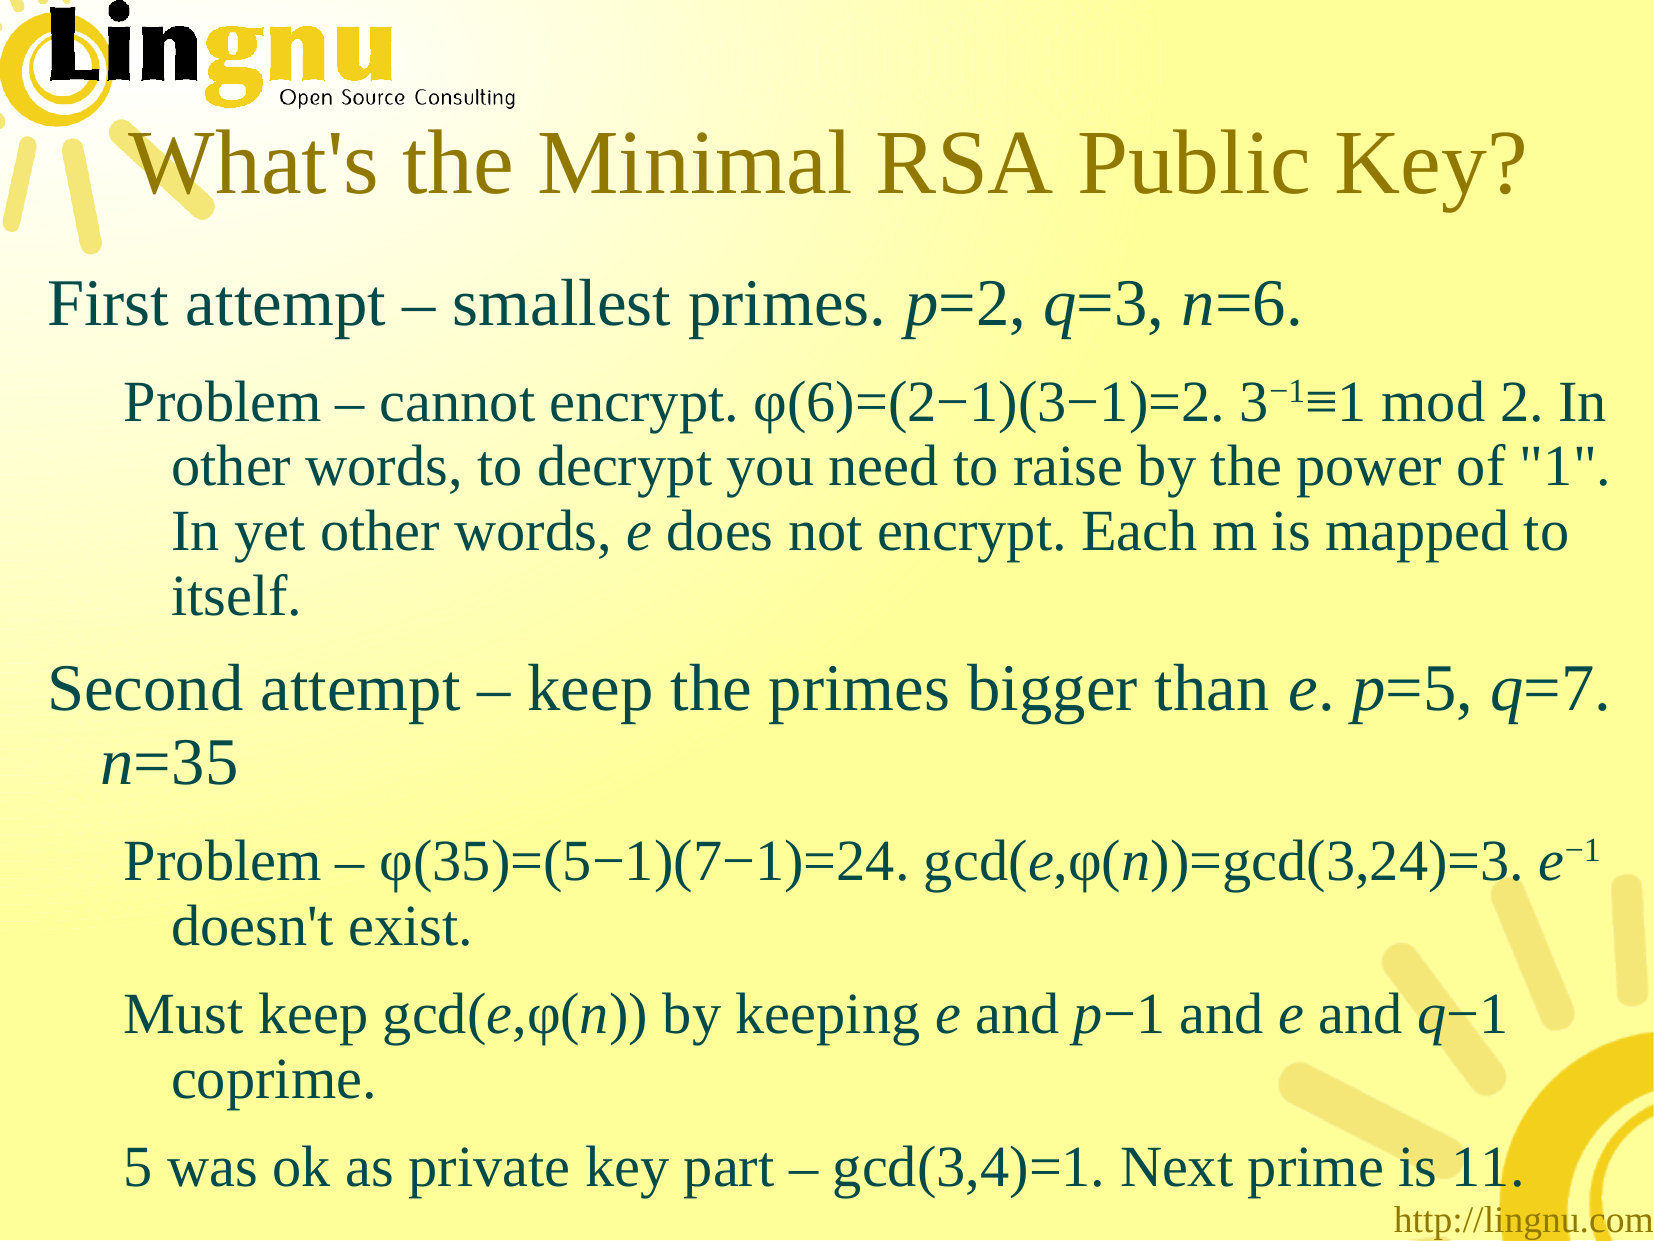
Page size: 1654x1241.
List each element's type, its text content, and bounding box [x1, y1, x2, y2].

picture [0, 0, 516, 256]
list First attempt – smallest primes. p=2, q=3, n=6. Problem – cannot encrypt. φ(6)=(2−1)(3−1)=2. 3−1≡1 mod 2. In other words, to decrypt you need to raise by the power of "1". In yet other words, e does not encrypt. Each m is mapped to itself. Second attempt – keep the primes bigger than e. p=5, q=7. n=35 Problem – φ(35)=(5−1)(7−1)=24. gcd(e,φ(n))=gcd(3,24)=3. e−1 doesn't exist. Must keep gcd(e,φ(n)) by keeping e and p−1 and e and q−1 coprime. 5 was ok as private key part – gcd(3,4)=1. Next prime is 11. [29, 265, 1625, 1199]
title What's the Minimal RSA Public Key? [123, 58, 1536, 265]
picture [1256, 871, 1654, 1241]
